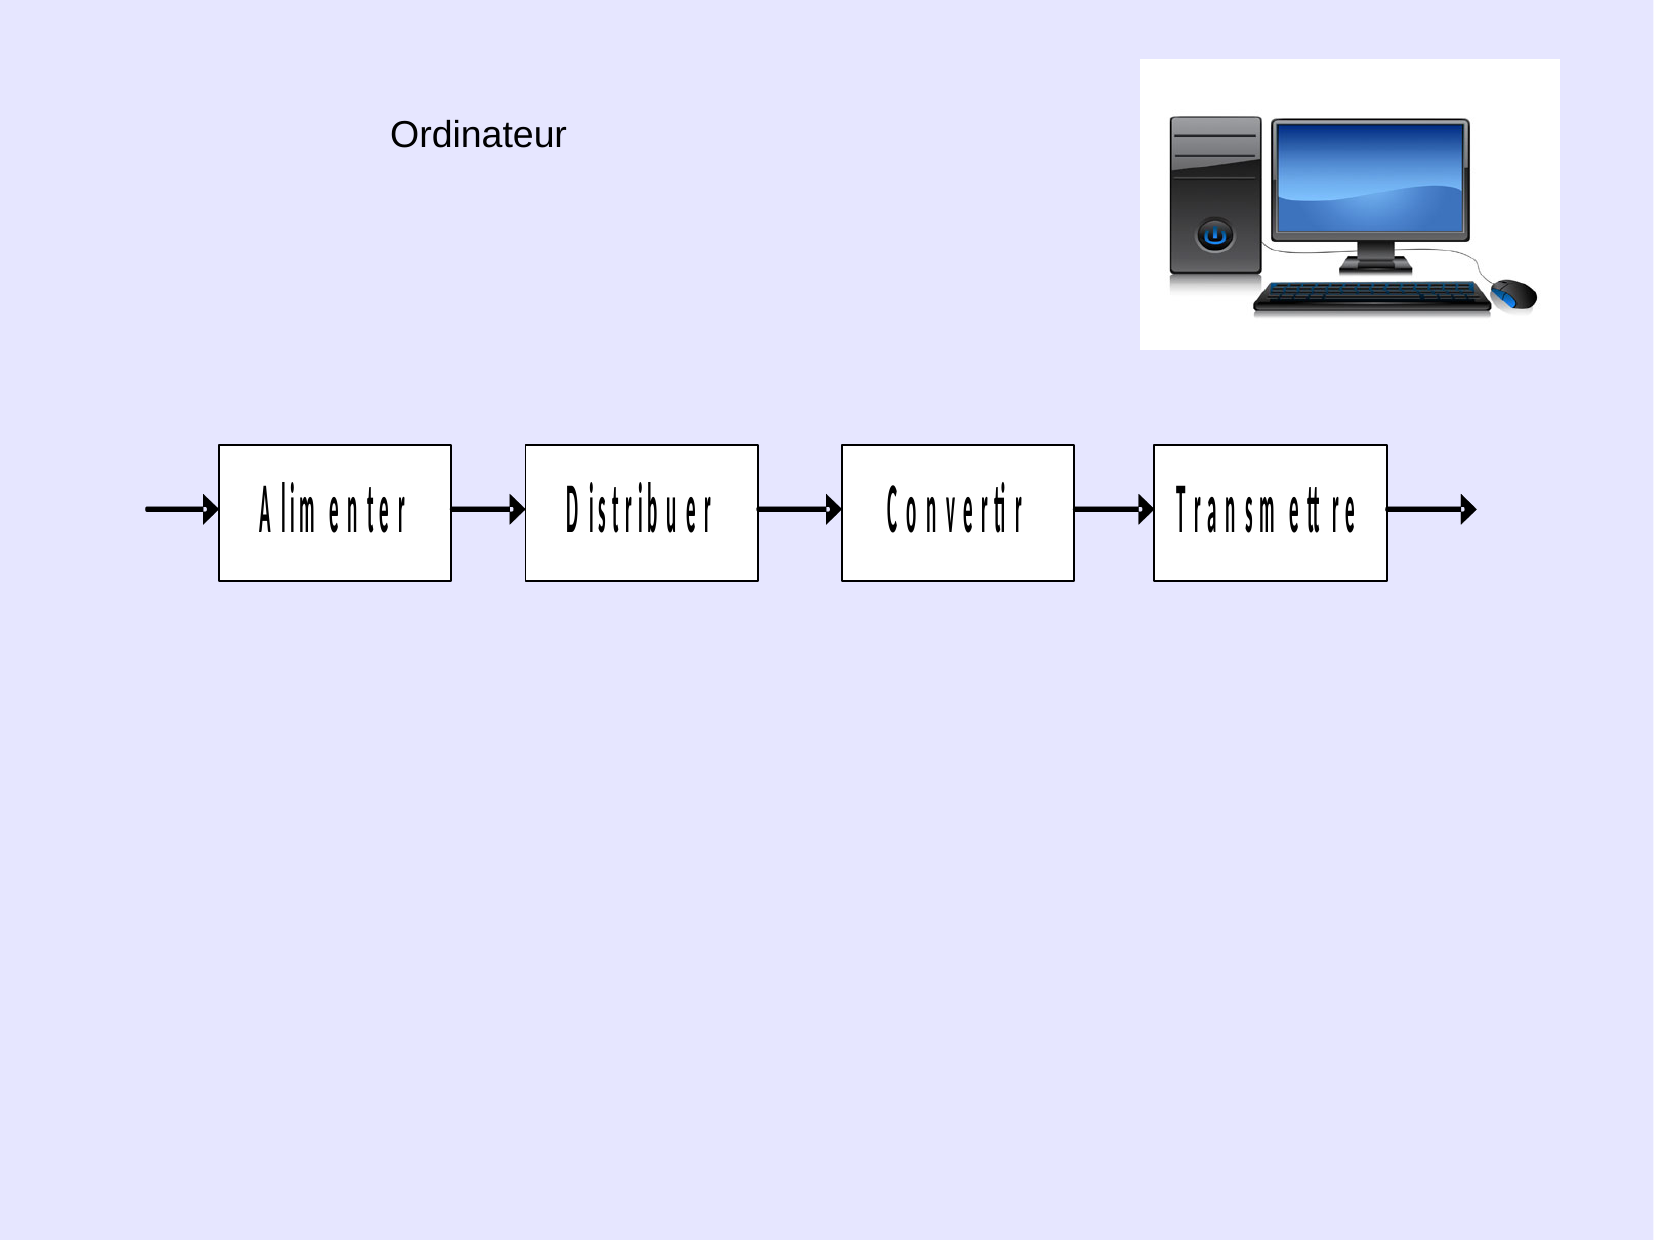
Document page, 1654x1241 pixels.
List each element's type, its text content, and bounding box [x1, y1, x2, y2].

text_box Ordinateur [375, 106, 1140, 164]
picture [1140, 59, 1560, 350]
picture [145, 442, 1478, 584]
